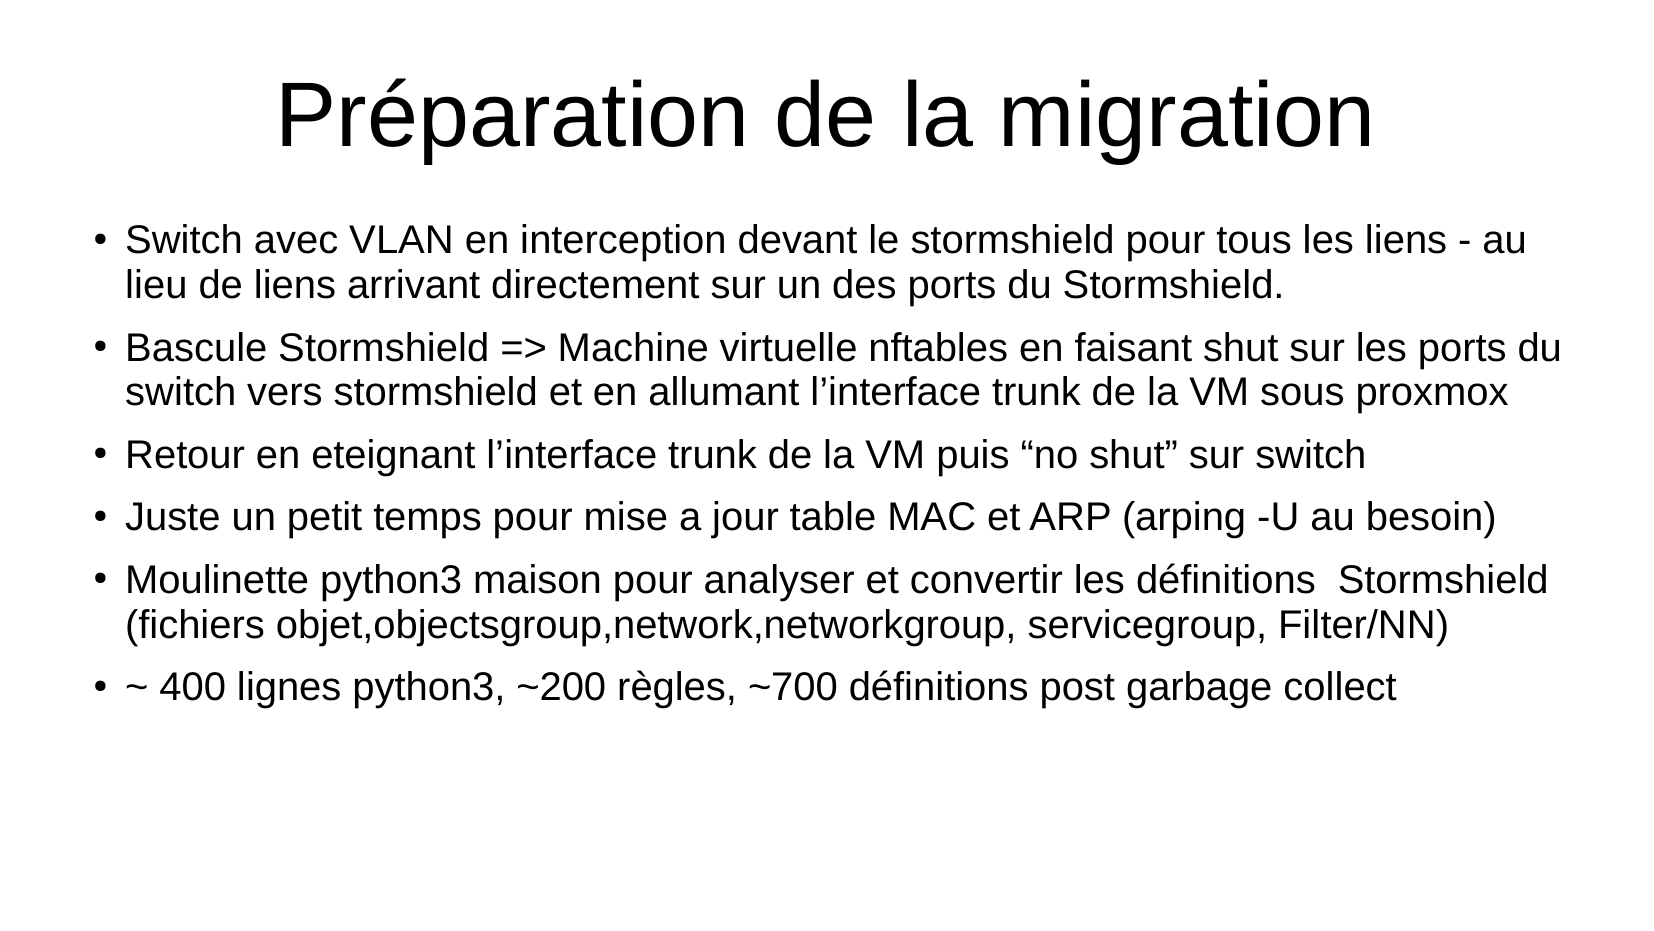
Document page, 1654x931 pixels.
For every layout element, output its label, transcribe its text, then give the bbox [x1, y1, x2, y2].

title Préparation de la migration [82, 37, 1571, 193]
list Switch avec VLAN en interception devant le stormshield pour tous les liens - au lieu de liens arrivant directement sur un des ports du Stormshield. Bascule Stormshield => Machine virtuelle nftables en faisant shut sur les ports du switch vers stormshield et en allumant l’interface trunk de la VM sous proxmox Retour en eteignant l’interface trunk de la VM puis “no shut” sur switch Juste un petit temps pour mise a jour table MAC et ARP (arping -U au besoin) Moulinette python3 maison pour analyser et convertir les définitions Stormshield (fichiers objet,objectsgroup,network,networkgroup, servicegroup, Filter/NN) ~ 400 lignes python3, ~200 règles, ~700 définitions post garbage collect [82, 217, 1571, 758]
